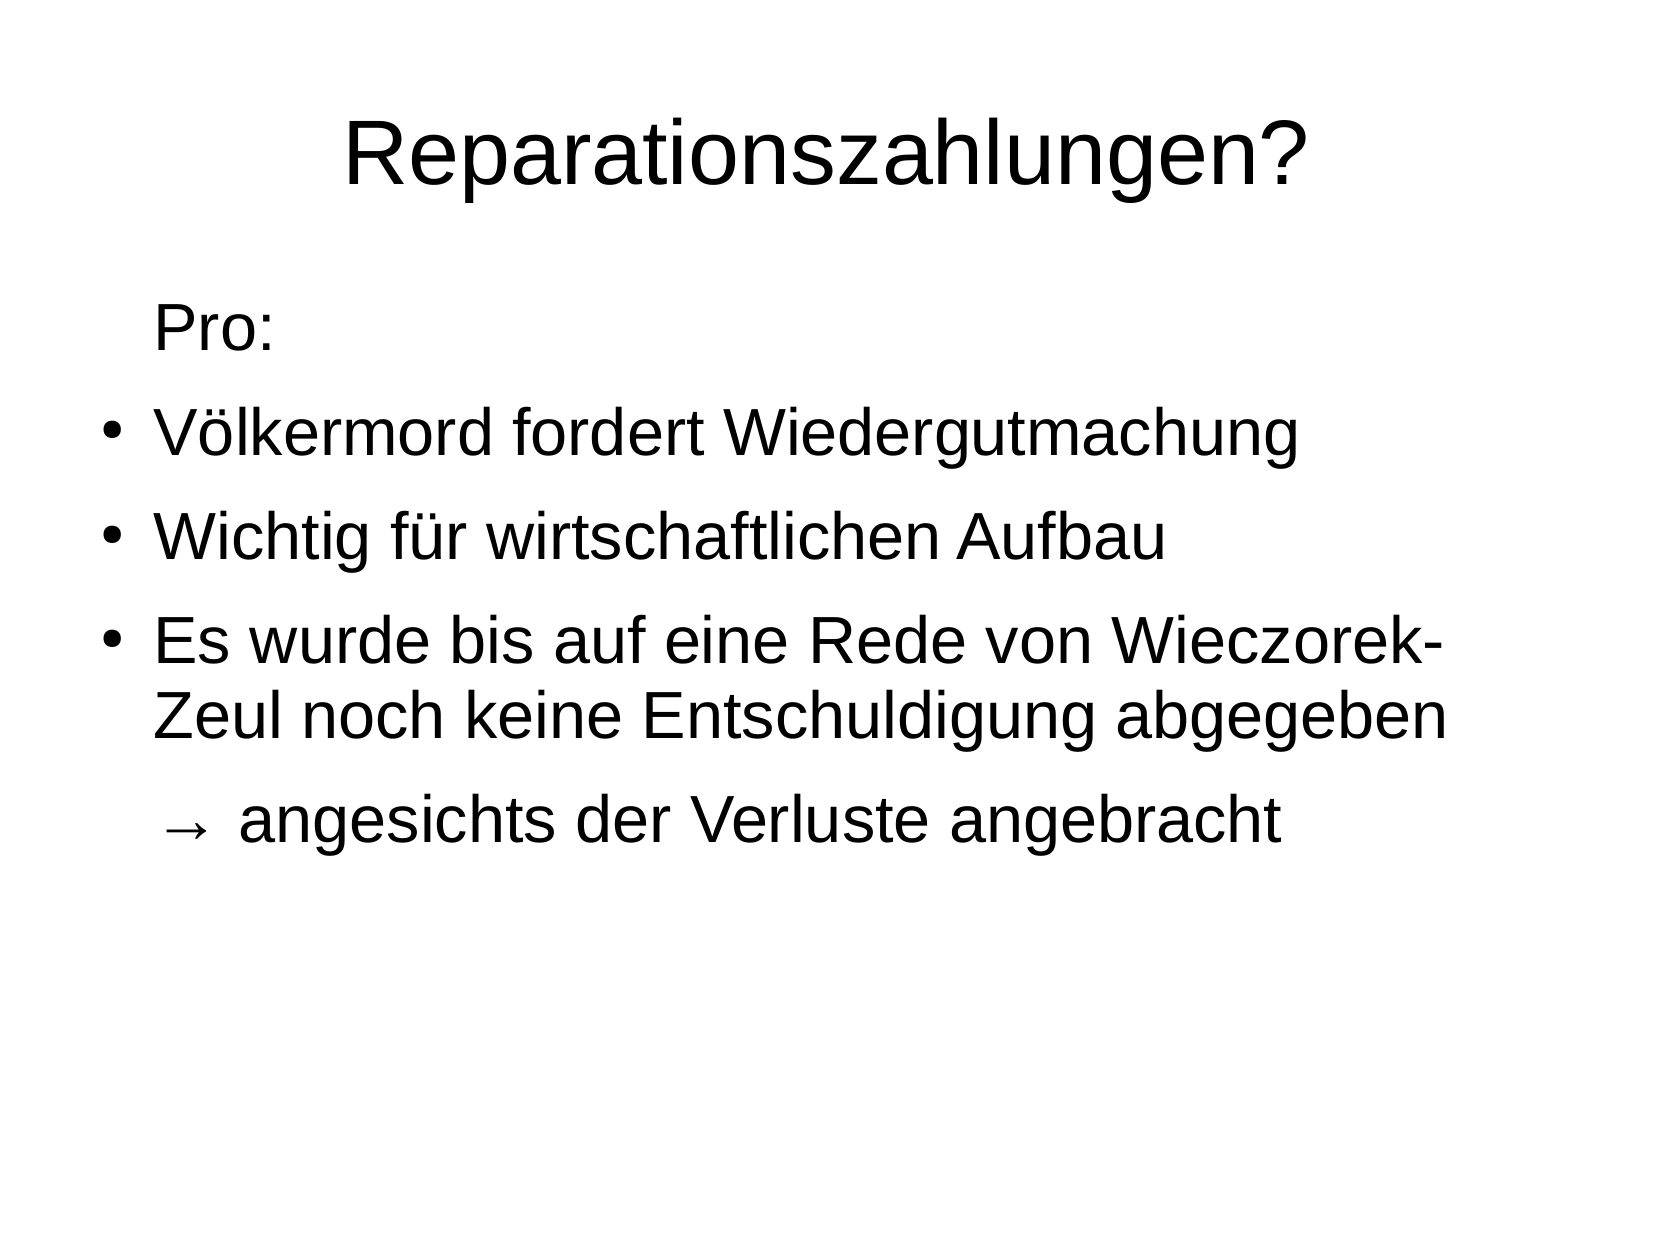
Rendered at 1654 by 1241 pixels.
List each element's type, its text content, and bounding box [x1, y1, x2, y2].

list Pro: Völkermord fordert Wiedergutmachung Wichtig für wirtschaftlichen Aufbau Es wurde bis auf eine Rede von Wieczorek-Zeul noch keine Entschuldigung abgegeben → angesichts der Verluste angebracht [82, 290, 1571, 1109]
title Reparationszahlungen? [82, 49, 1571, 257]
